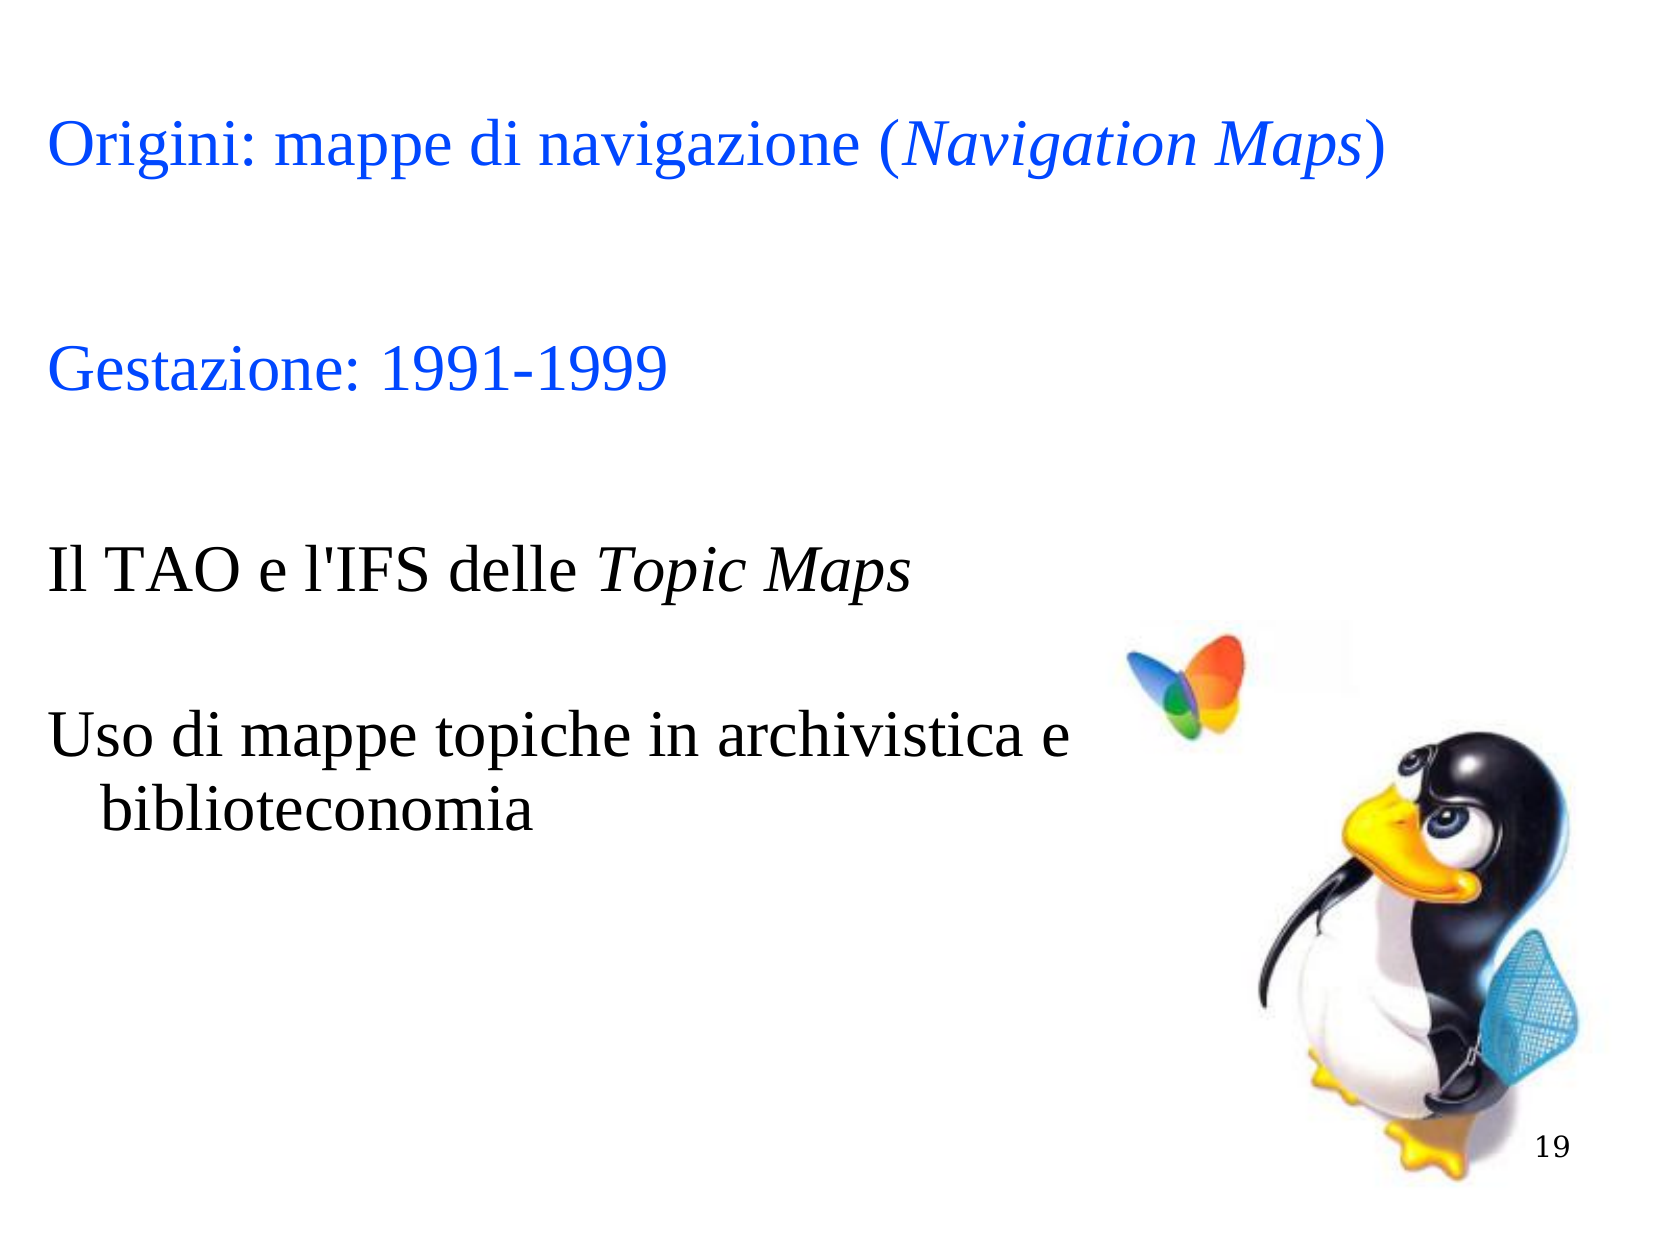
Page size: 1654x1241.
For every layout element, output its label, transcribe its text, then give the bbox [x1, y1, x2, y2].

picture [708, 620, 1647, 1204]
list Il TAO e l'IFS delle Topic Maps [29, 531, 1436, 696]
list Origini: mappe di navigazione (Navigation Maps) [29, 106, 1436, 296]
list Uso di mappe topiche in archivistica e biblioteconomia [29, 696, 1436, 886]
list Gestazione: 1991-1999 [29, 330, 1436, 520]
